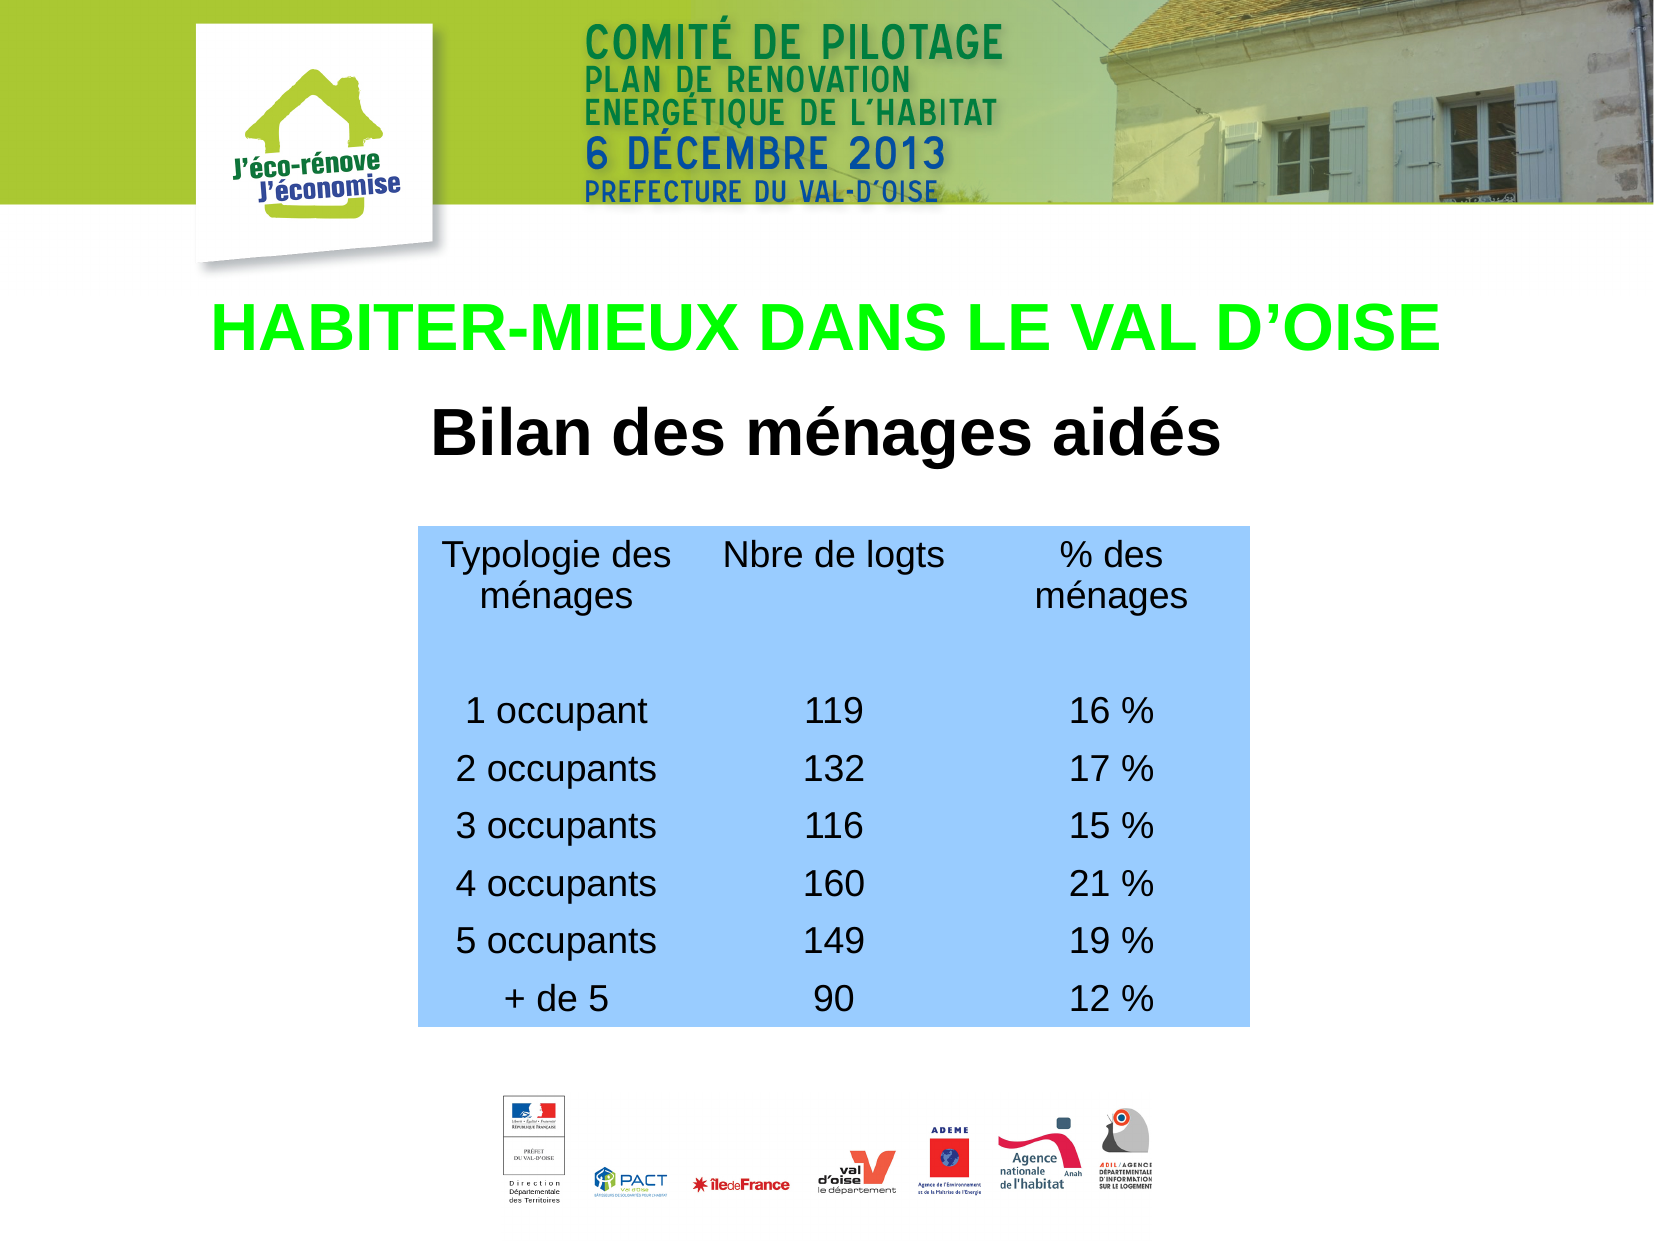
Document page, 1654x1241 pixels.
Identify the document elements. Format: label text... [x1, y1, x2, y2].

table_cell 1 occupant [418, 682, 695, 740]
table_cell [418, 624, 695, 682]
table_cell 119 [695, 682, 973, 740]
table_cell 149 [695, 912, 973, 970]
table_cell [695, 624, 973, 682]
table_cell 132 [695, 740, 973, 797]
table_cell 15 % [973, 797, 1250, 855]
table_cell 19 % [973, 912, 1250, 970]
table_cell 16 % [973, 682, 1250, 740]
table_cell 5 occupants [418, 912, 695, 970]
table_cell 116 [695, 797, 973, 855]
table_header Typologie des ménages [418, 526, 695, 624]
table_cell 21 % [973, 855, 1250, 912]
table_cell + de 5 [418, 970, 695, 1027]
table_header % des ménages [973, 526, 1250, 624]
table_cell 90 [695, 970, 973, 1027]
list HABITER-MIEUX DANS LE VAL D’OISE Bilan des ménages aidés [82, 290, 1571, 1010]
table_cell 160 [695, 855, 973, 912]
table_cell 4 occupants [418, 855, 695, 912]
table_header Nbre de logts [695, 526, 973, 624]
table_cell 17 % [973, 740, 1250, 797]
table_cell 3 occupants [418, 797, 695, 855]
table_cell 12 % [973, 970, 1250, 1027]
table_cell 2 occupants [418, 740, 695, 797]
table_cell [973, 624, 1250, 682]
